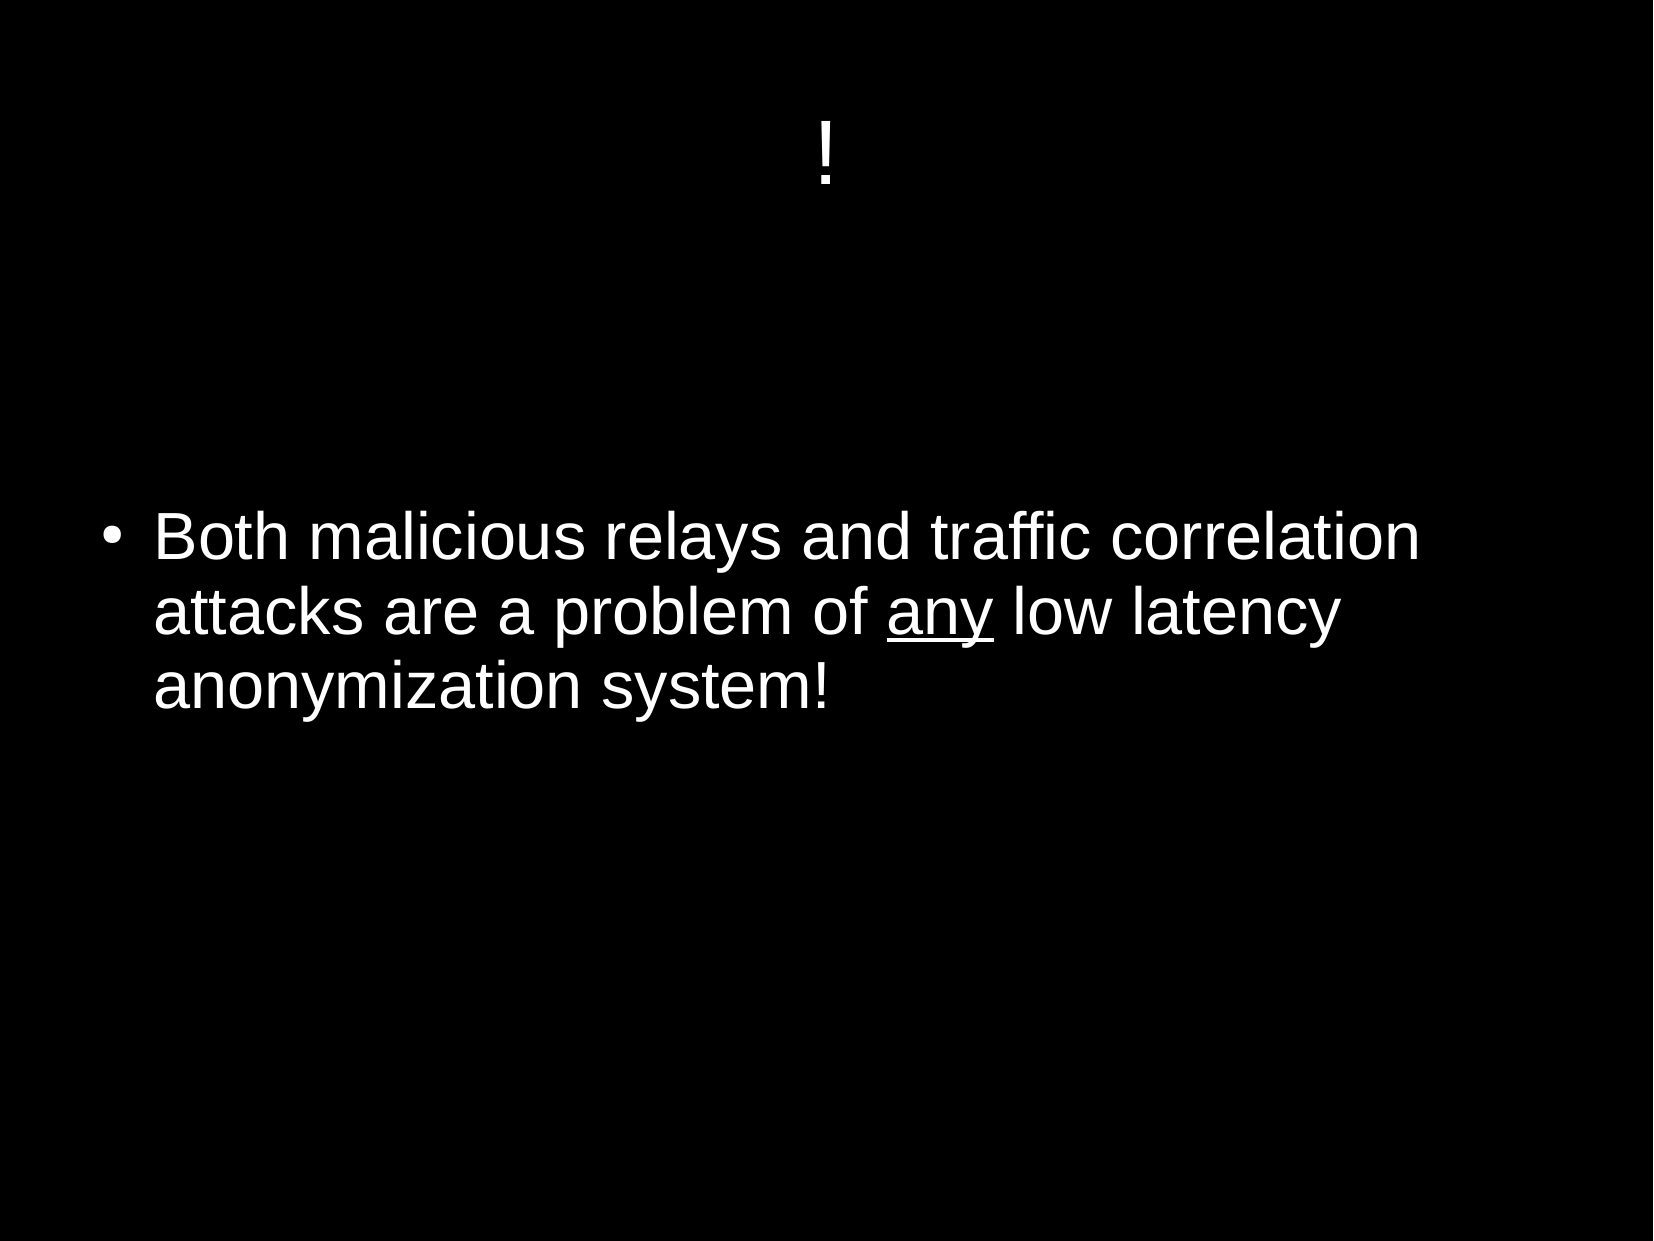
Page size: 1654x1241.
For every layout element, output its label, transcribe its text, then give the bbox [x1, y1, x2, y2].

list Both malicious relays and traffic correlation attacks are a problem of any low latency anonymization system! [82, 290, 1571, 1010]
title ! [82, 49, 1571, 257]
